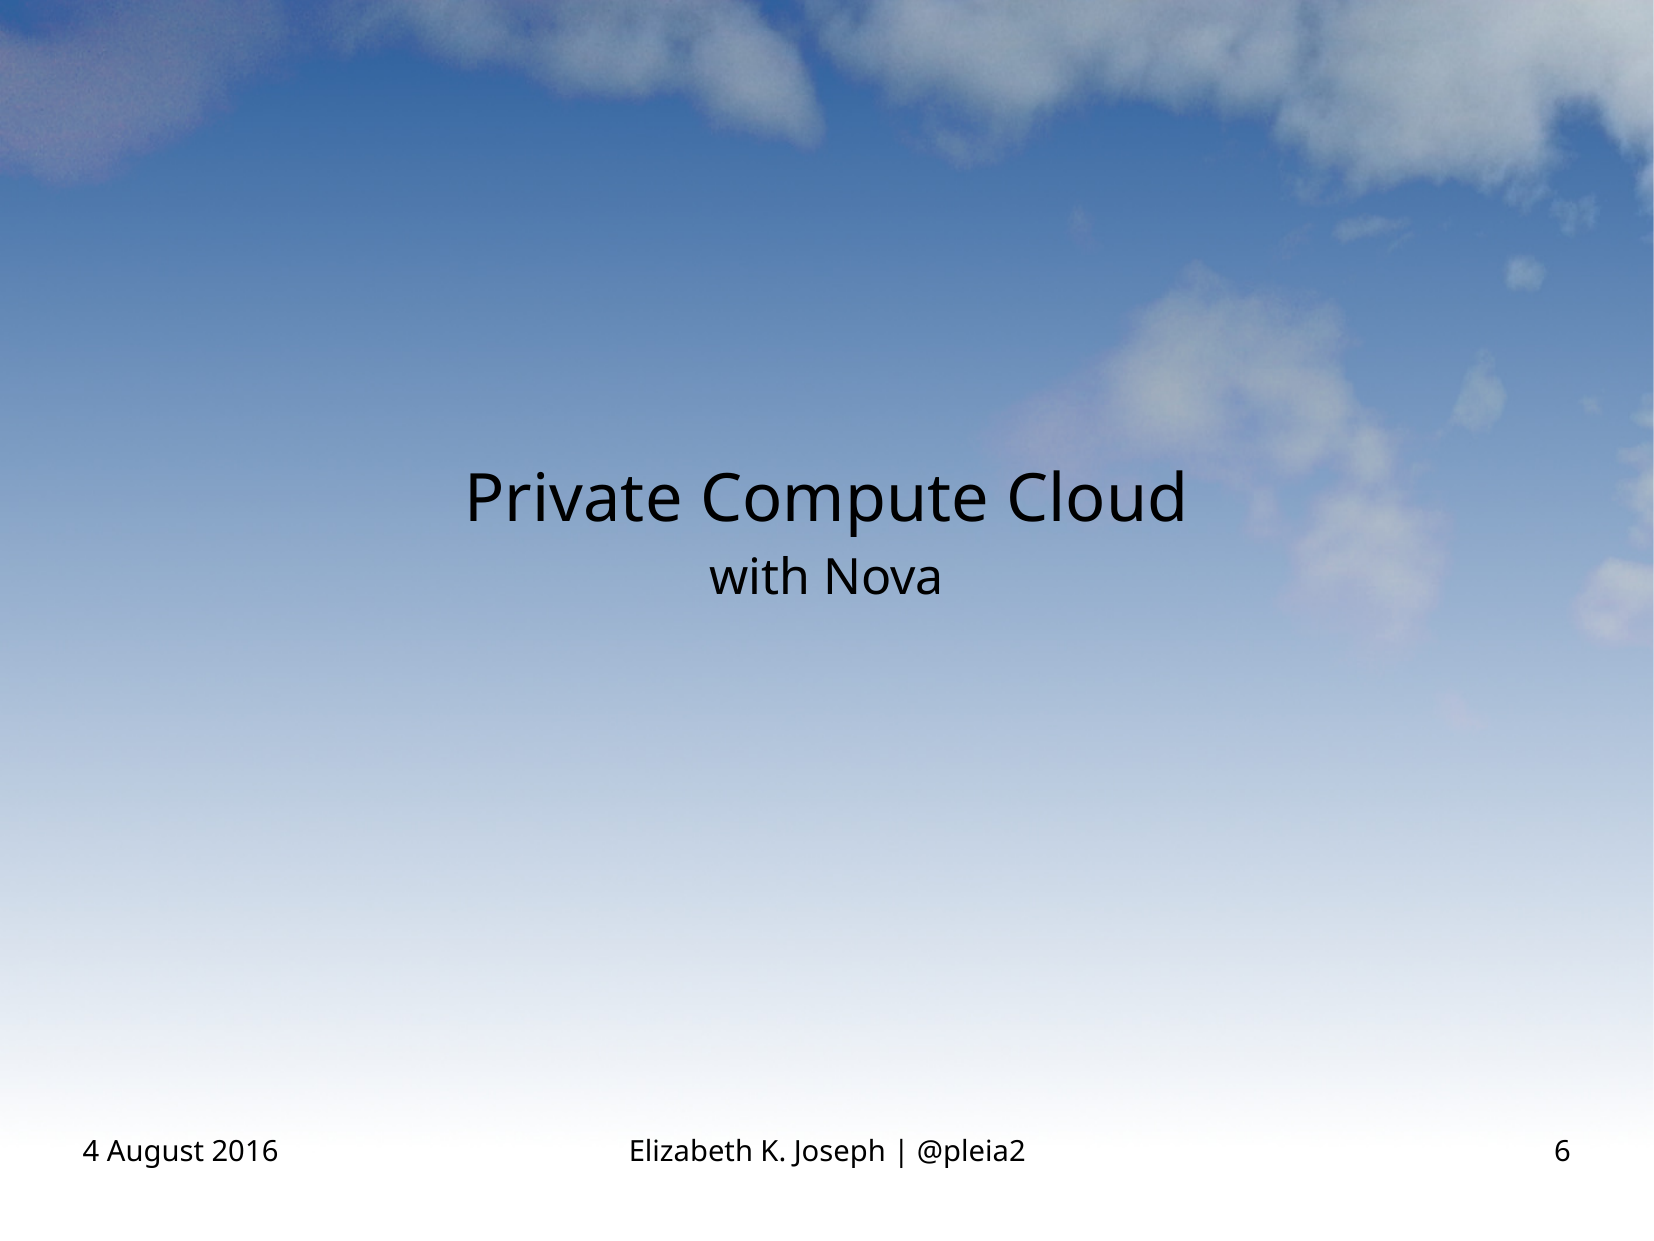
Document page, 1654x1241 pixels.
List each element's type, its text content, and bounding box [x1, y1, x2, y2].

picture [0, 0, 1654, 1241]
subtitle Private Compute Cloud with Nova [82, 49, 1571, 1010]
